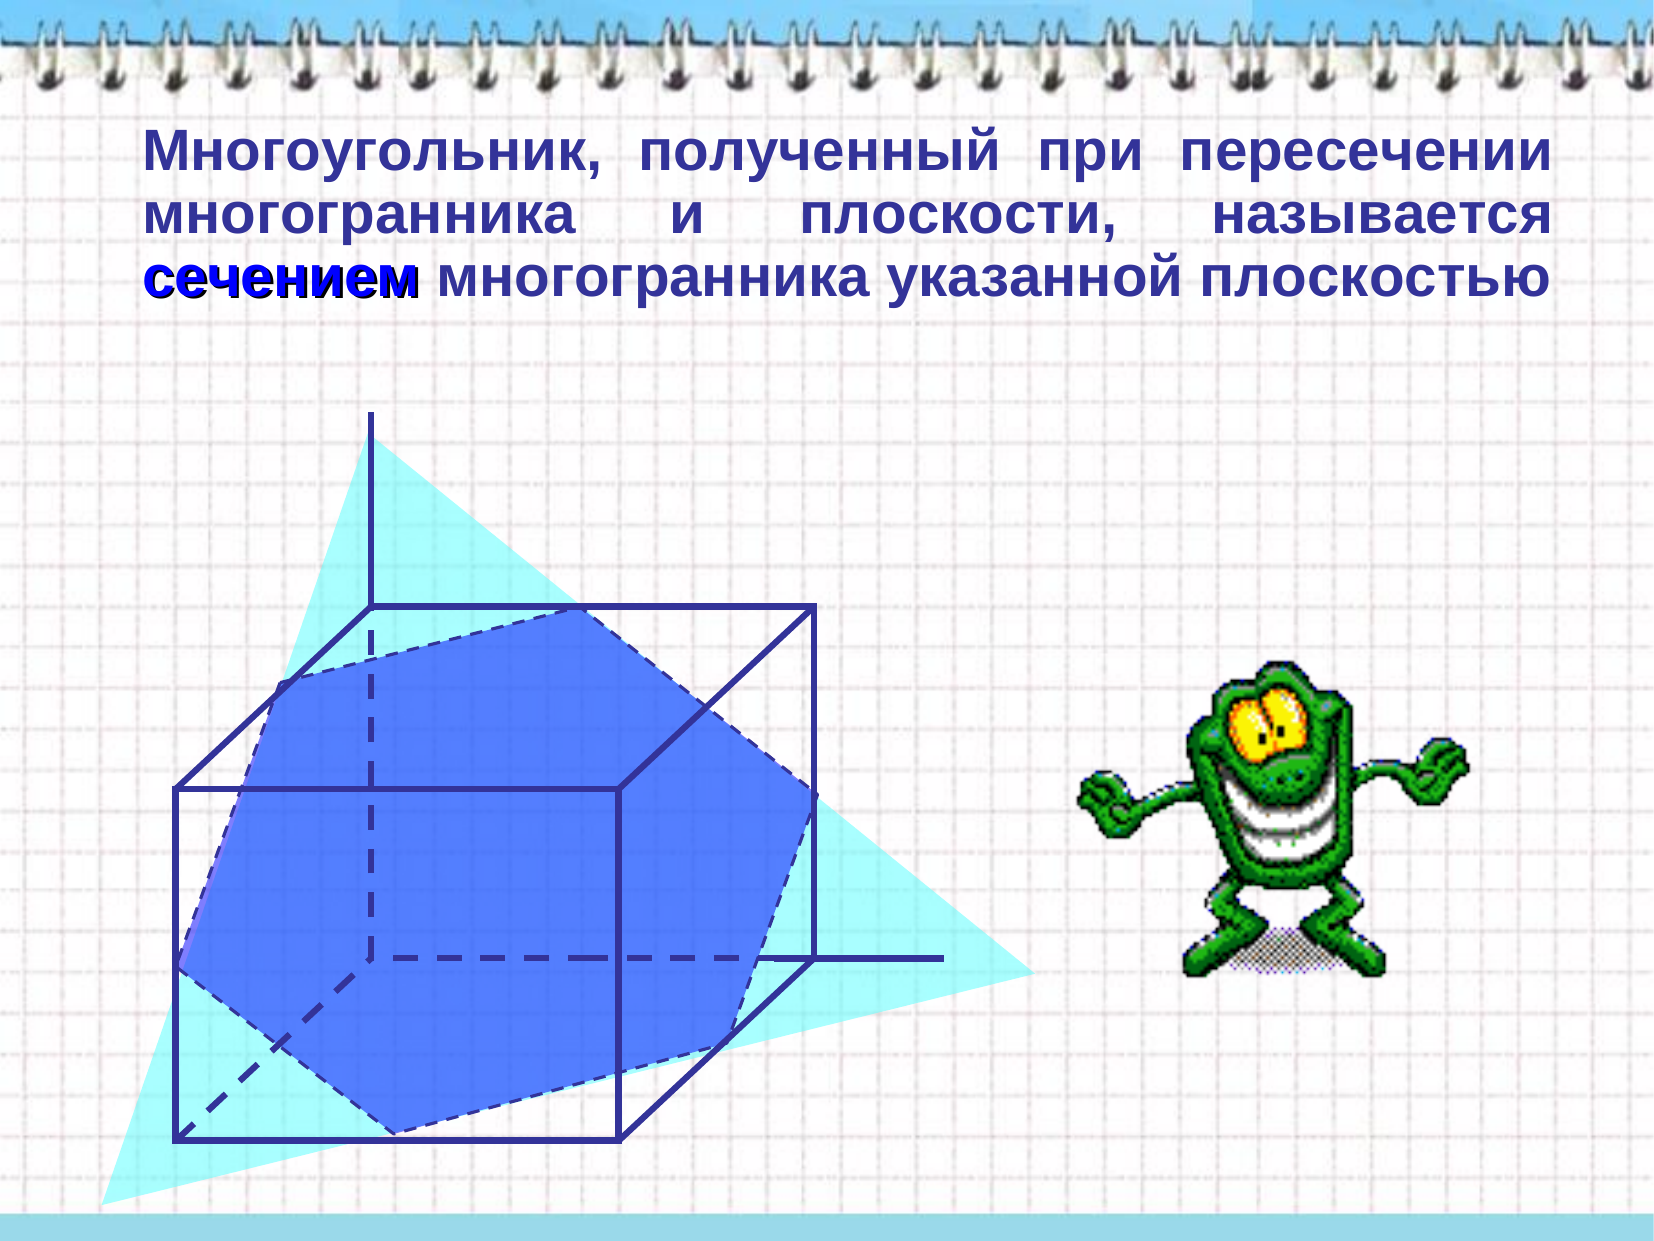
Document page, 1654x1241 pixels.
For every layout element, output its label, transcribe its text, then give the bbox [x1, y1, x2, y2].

text_box [719, 794, 957, 1053]
text_box [179, 792, 615, 1137]
text_box [374, 438, 578, 603]
text_box [101, 1000, 349, 1206]
picture [0, 0, 1654, 1241]
list Многоугольник, полученный при пересечении многогранника и плоскости, называется сечением многогранника указанной плоскостью [71, 112, 1569, 438]
text_box [277, 438, 368, 689]
text_box [622, 709, 811, 1077]
text_box [242, 610, 704, 786]
